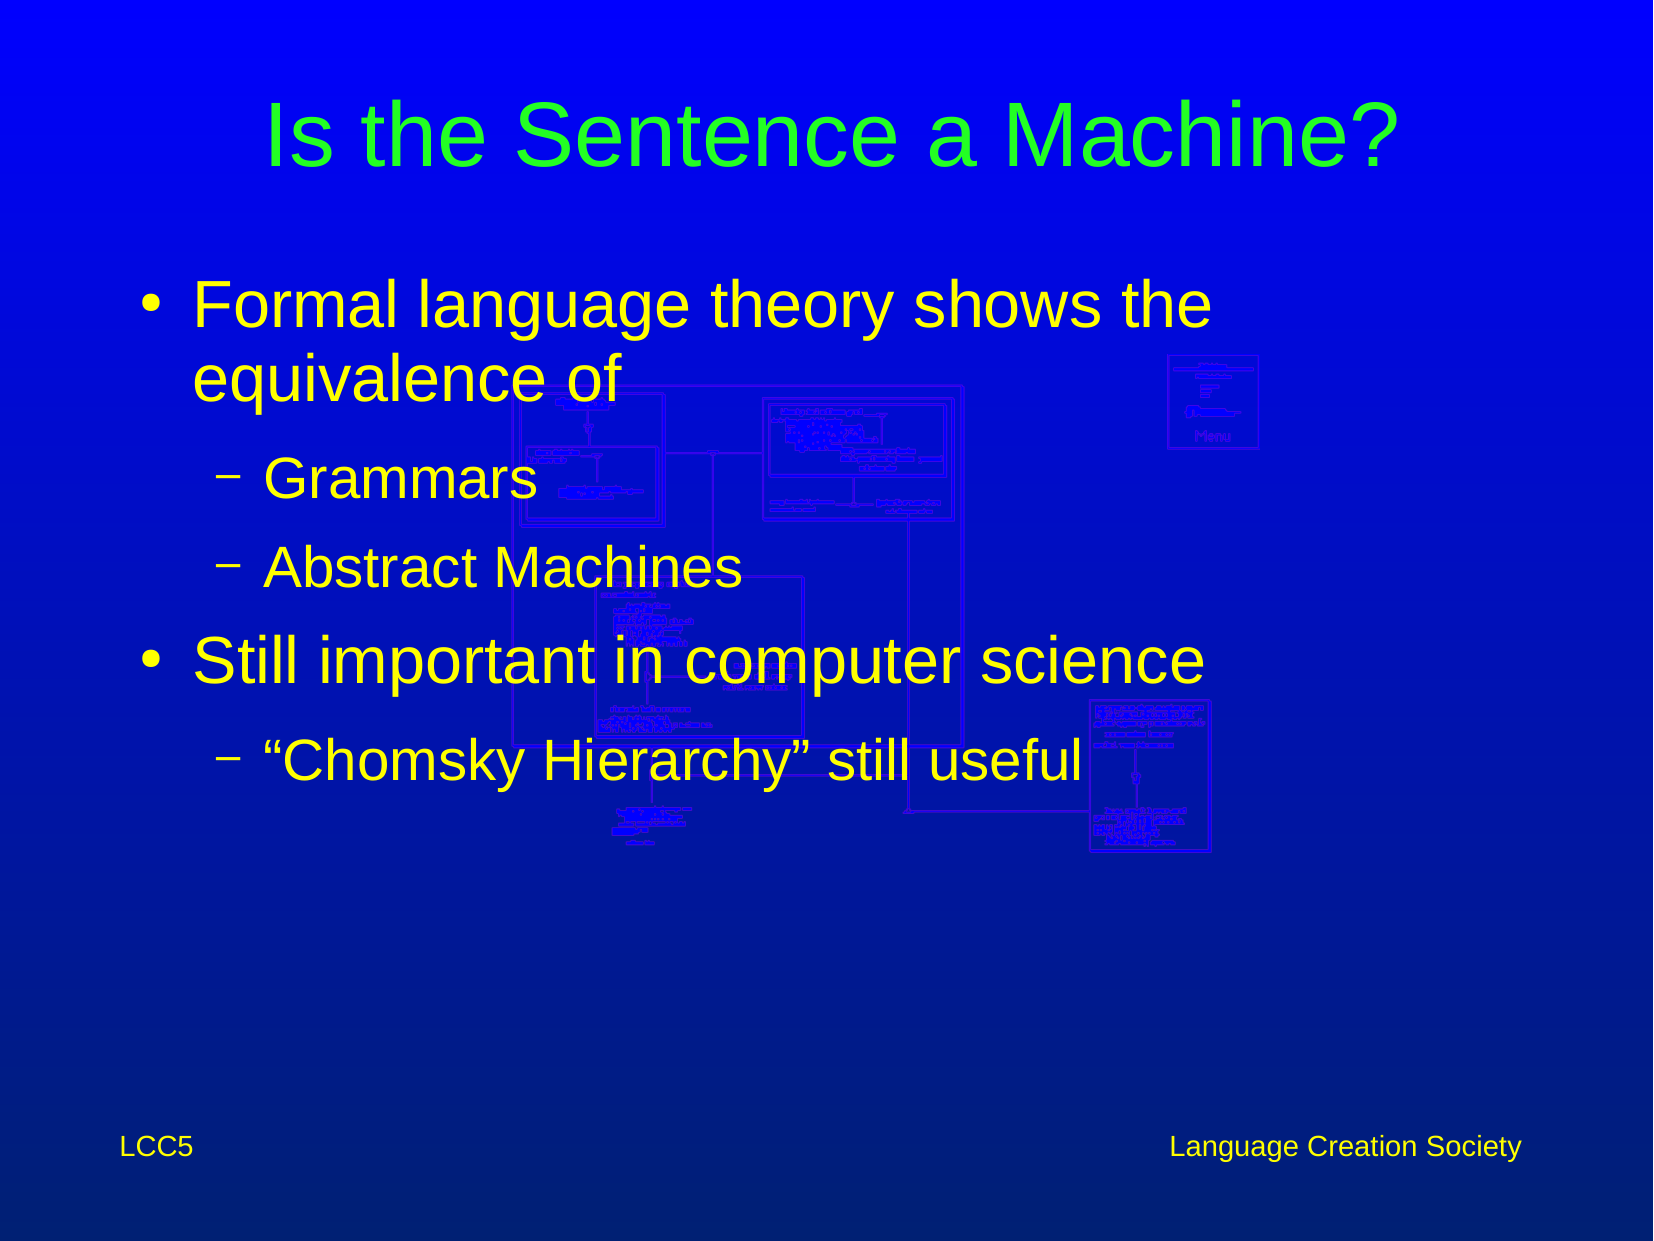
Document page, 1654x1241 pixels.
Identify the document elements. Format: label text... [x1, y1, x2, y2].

list Formal language theory shows the equivalence of Grammars Abstract Machines Still important in computer science “Chomsky Hierarchy” still useful [121, 266, 1534, 1121]
title Is the Sentence a Machine? [126, 31, 1539, 239]
